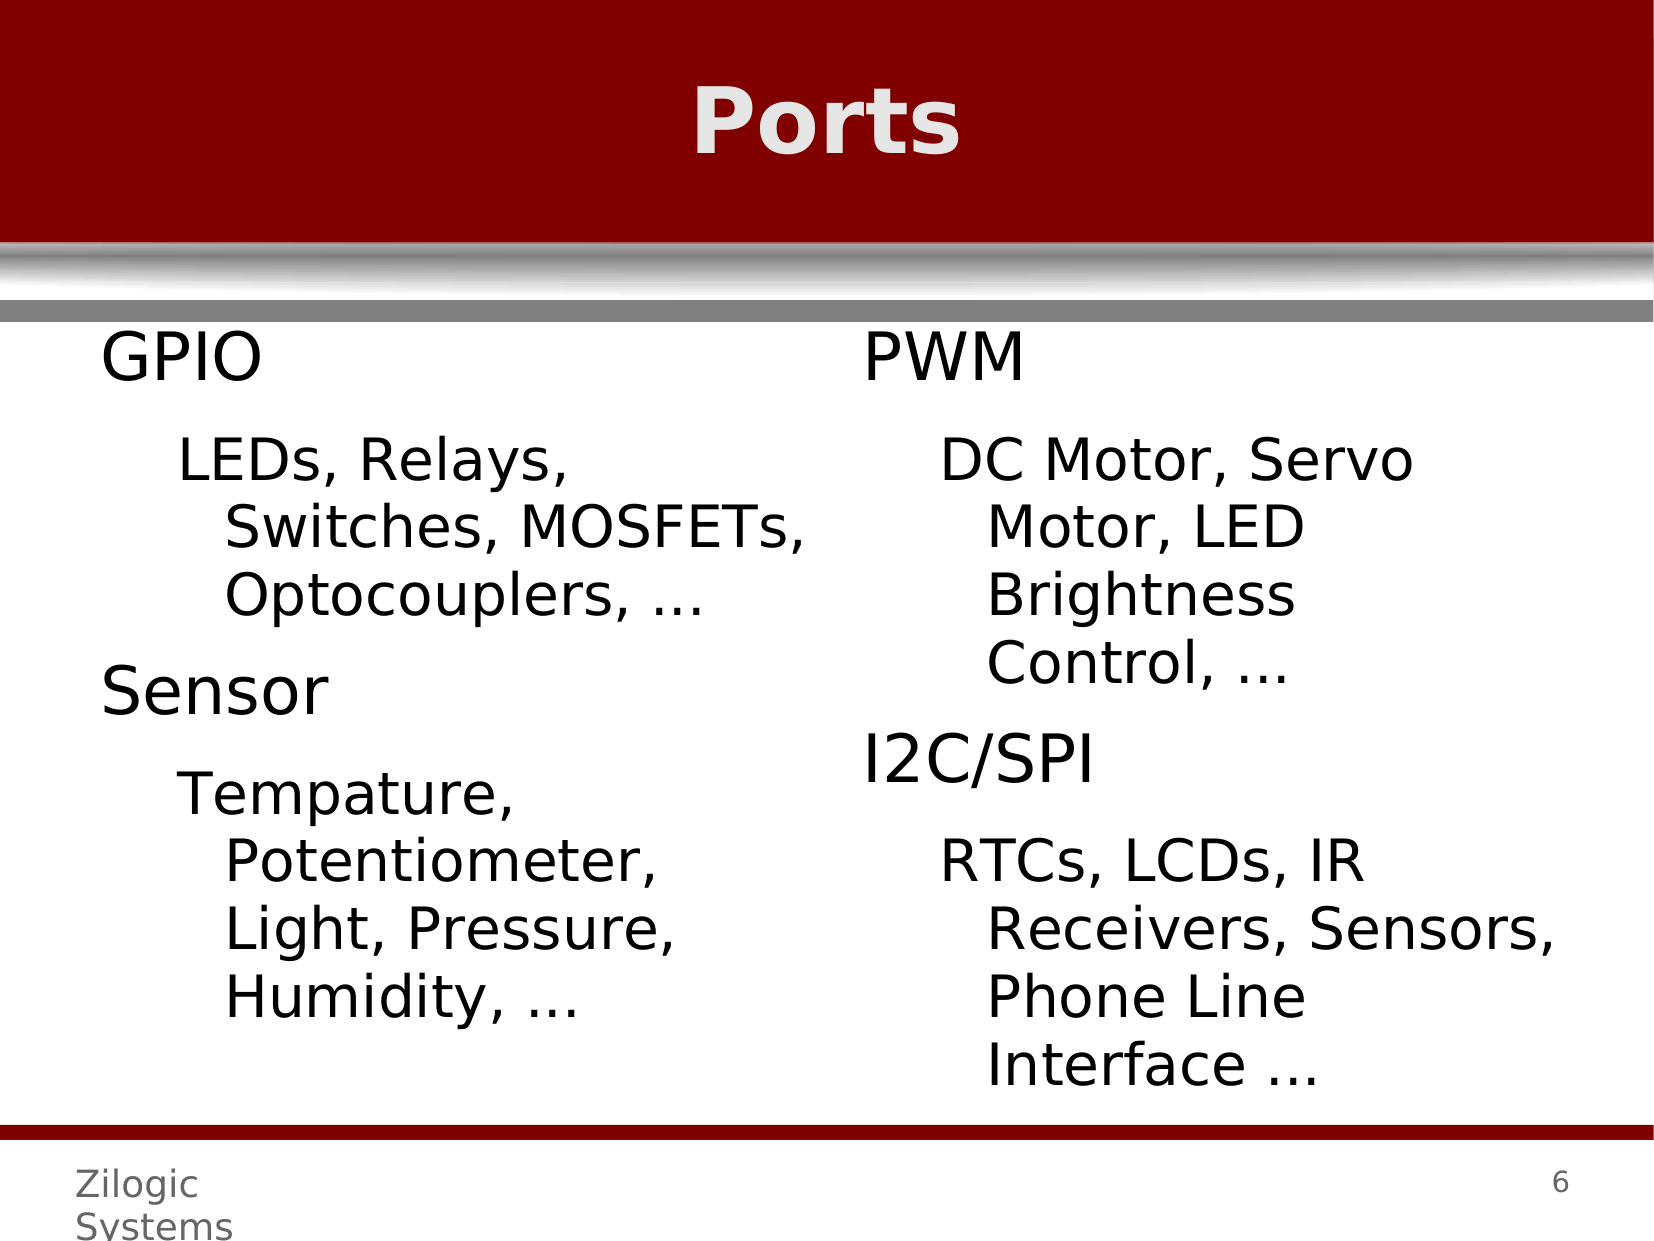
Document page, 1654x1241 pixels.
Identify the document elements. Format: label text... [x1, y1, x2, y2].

title Ports [82, 18, 1571, 226]
list PWM DC Motor, Servo Motor, LED Brightness Control, ... I2C/SPI RTCs, LCDs, IR Receivers, Sensors, Phone Line Interface ... [845, 318, 1572, 1094]
list GPIO LEDs, Relays, Switches, MOSFETs, Optocouplers, ... Sensor Tempature, Potentiometer, Light, Pressure, Humidity, ... [82, 318, 809, 1109]
